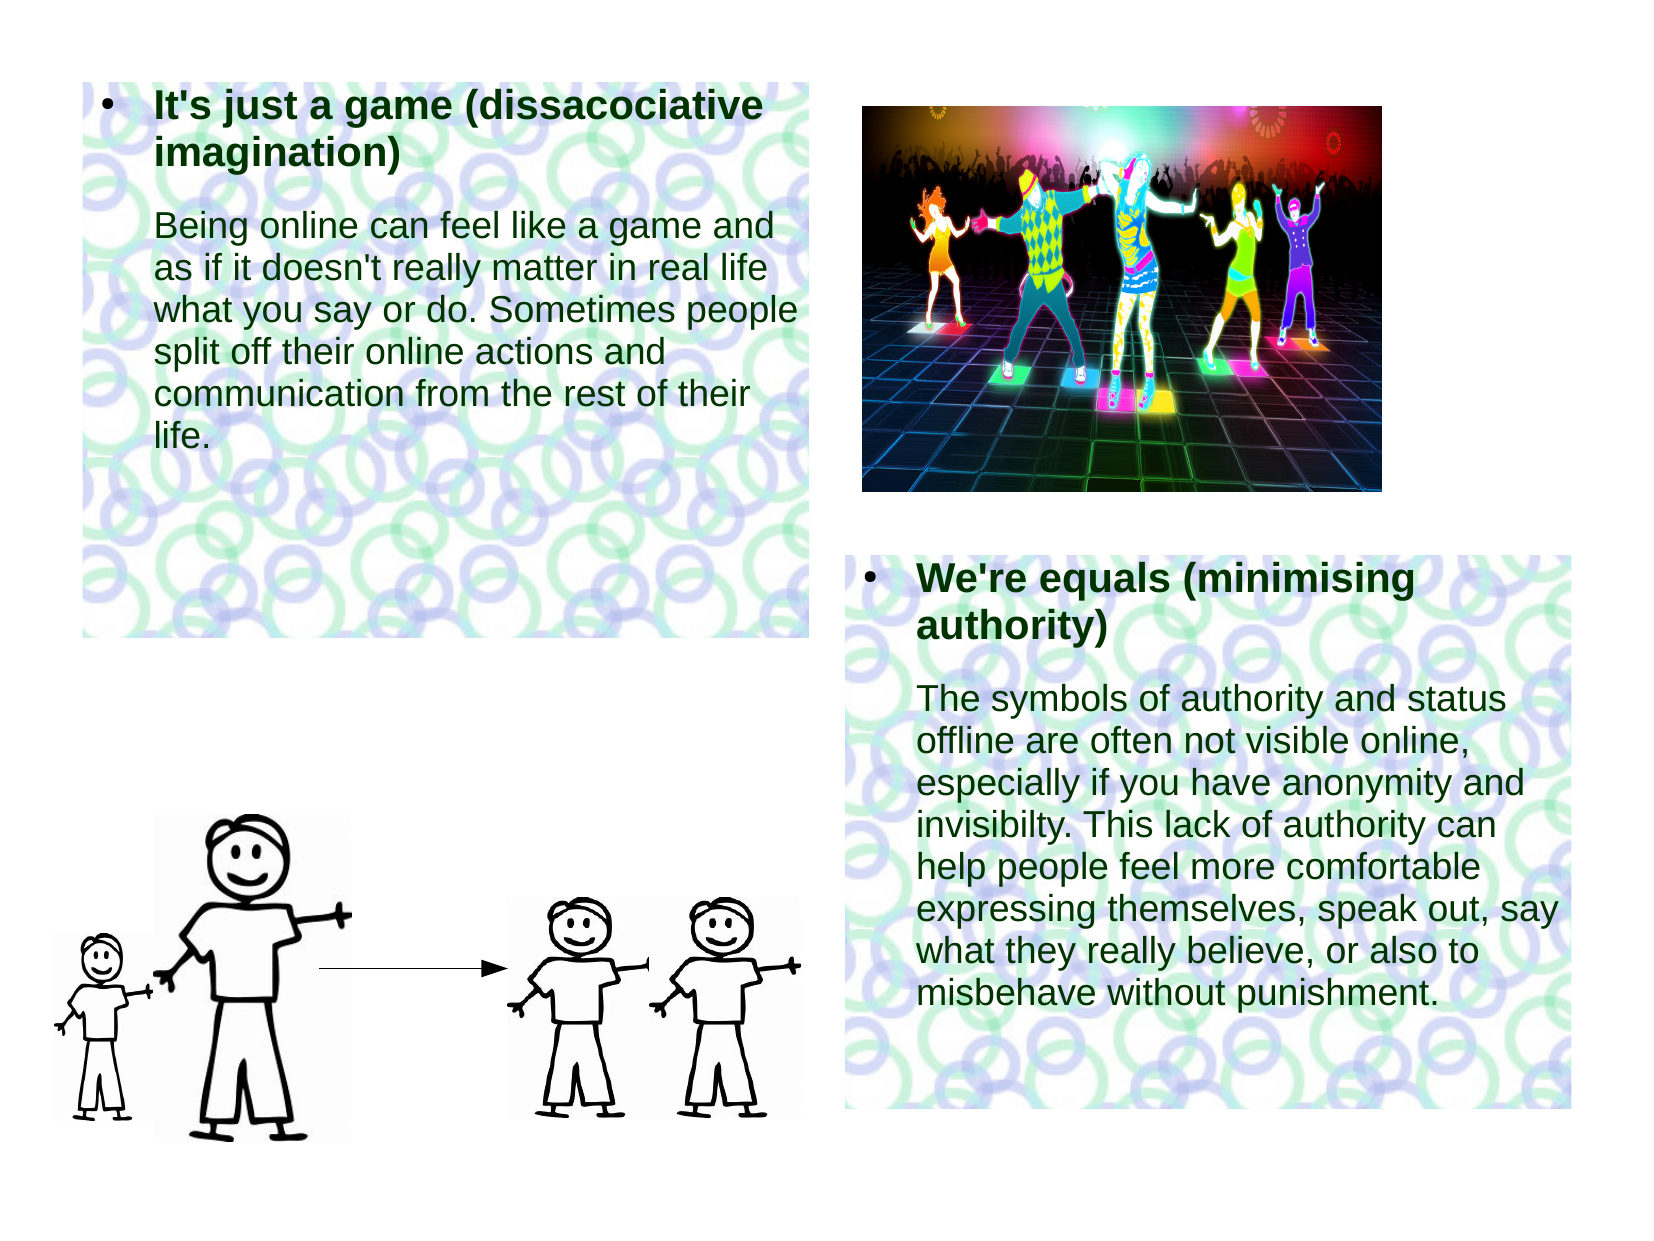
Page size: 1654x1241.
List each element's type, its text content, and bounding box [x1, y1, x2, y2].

picture [54, 814, 352, 1142]
picture [862, 106, 1382, 492]
list It's just a game (dissacociative imagination) Being online can feel like a game and as if it doesn't really matter in real life what you say or do. Sometimes people split off their online actions and communication from the rest of their life. [82, 82, 809, 638]
list We're equals (minimising authority) The symbols of authority and status offline are often not visible online, especially if you have anonymity and invisibilty. This lack of authority can help people feel more comfortable expressing themselves, speak out, say what they really believe, or also to misbehave without punishment. [845, 555, 1572, 1109]
picture [507, 897, 801, 1118]
